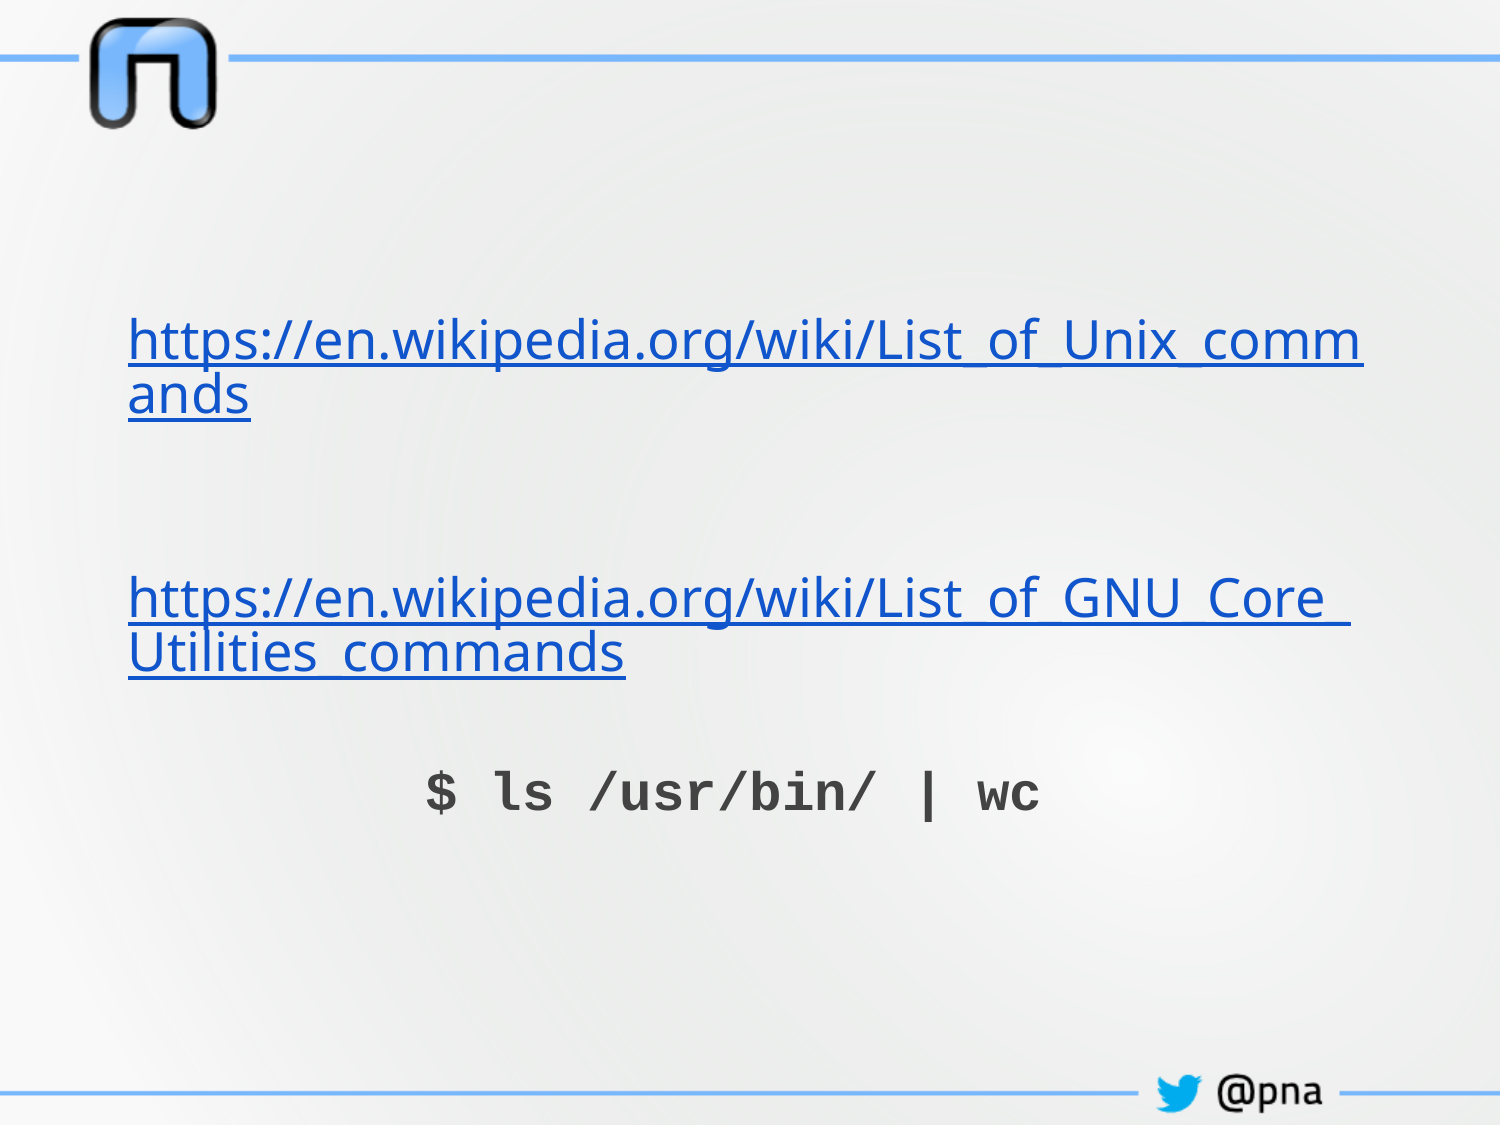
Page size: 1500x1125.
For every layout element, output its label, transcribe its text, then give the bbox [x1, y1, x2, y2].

subtitle https://en.wikipedia.org/wiki/List_of_Unix_commands https://en.wikipedia.org/wiki/List_of_GNU_Core_Utilities_commands $ ls /usr/bin/ | wc [112, 290, 1388, 462]
picture [0, 0, 1500, 1125]
